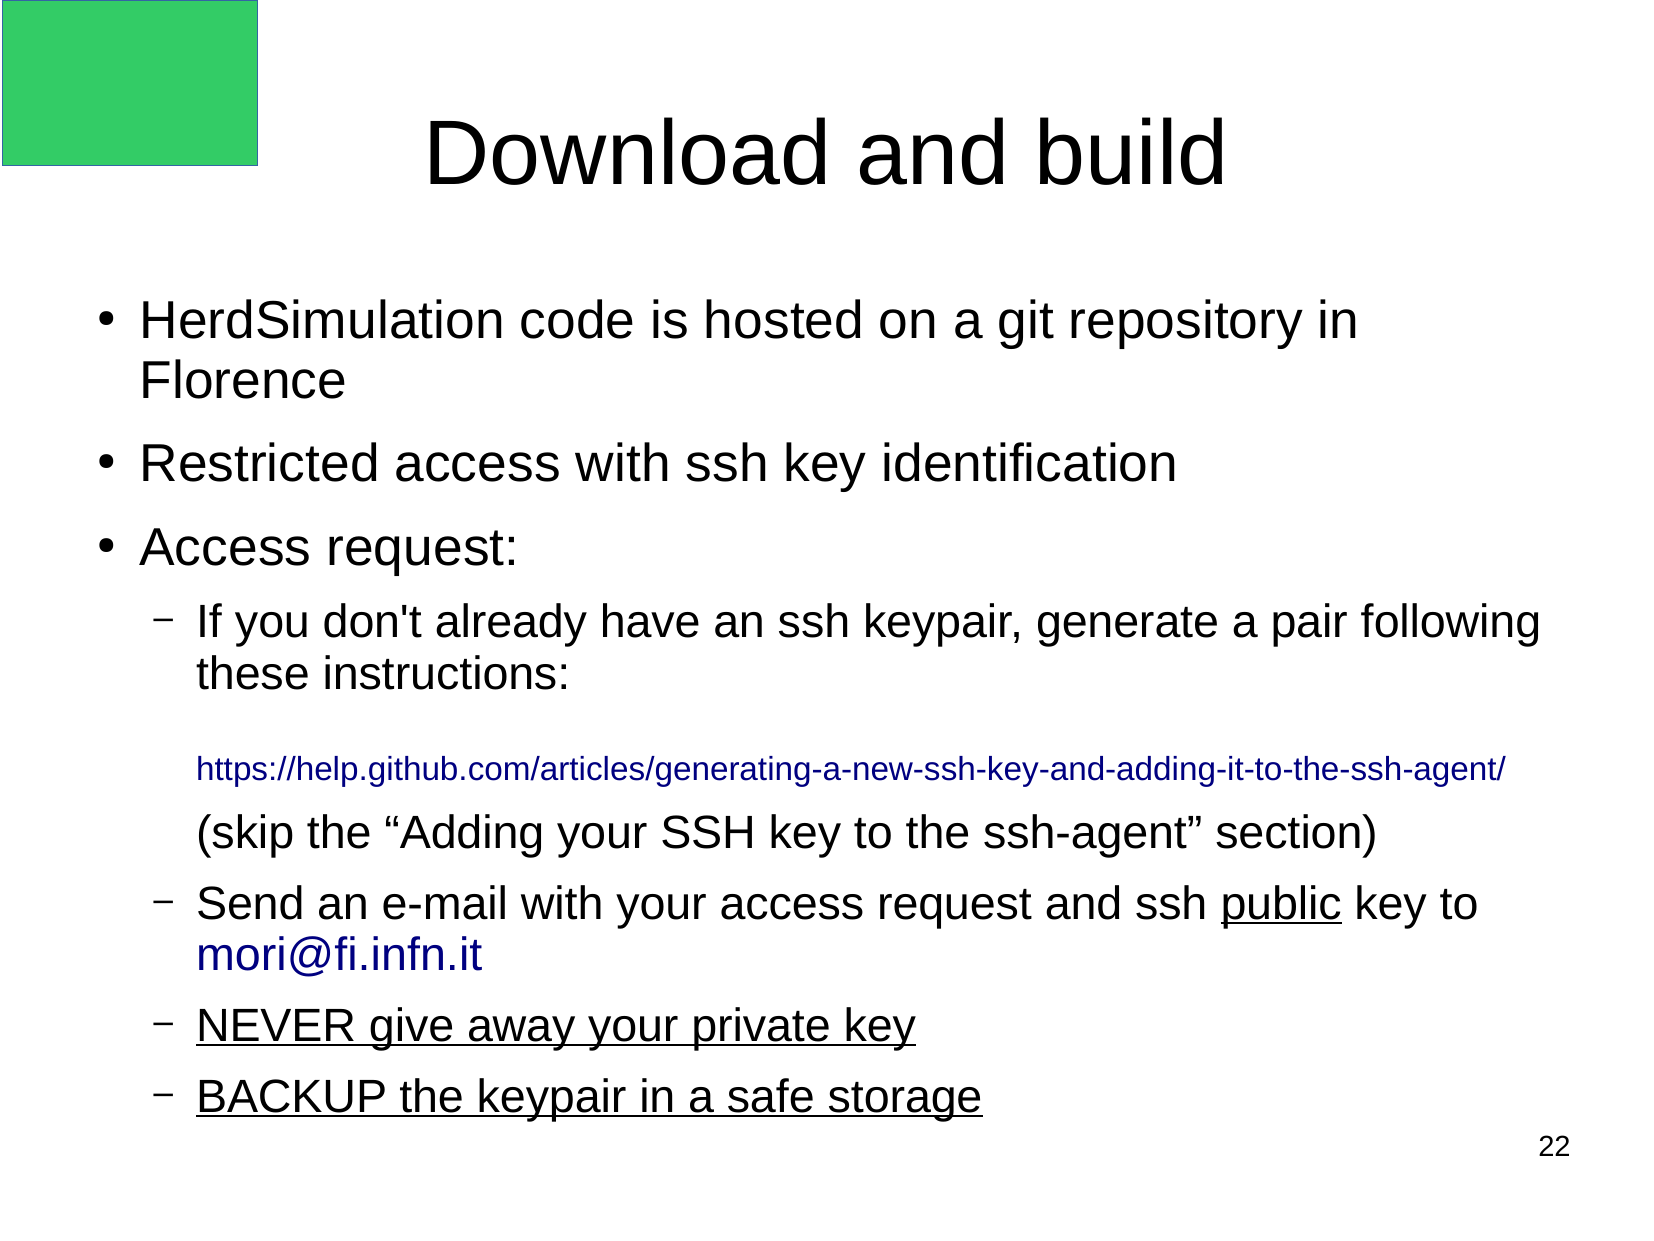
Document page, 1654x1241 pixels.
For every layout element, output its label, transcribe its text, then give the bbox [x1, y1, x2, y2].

title Download and build [82, 49, 1571, 257]
text_box [2, 0, 258, 166]
list HerdSimulation code is hosted on a git repository in Florence Restricted access with ssh key identification Access request: If you don't already have an ssh keypair, generate a pair following these instructions: https://help.github.com/articles/generating-a-new-ssh-key-and-adding-it-to-the-ssh-agent/ (skip the “Adding your SSH key to the ssh-agent” section) Send an e-mail with your access request and ssh public key to mori@fi.infn.it NEVER give away your private key BACKUP the keypair in a safe storage [82, 290, 1571, 1126]
